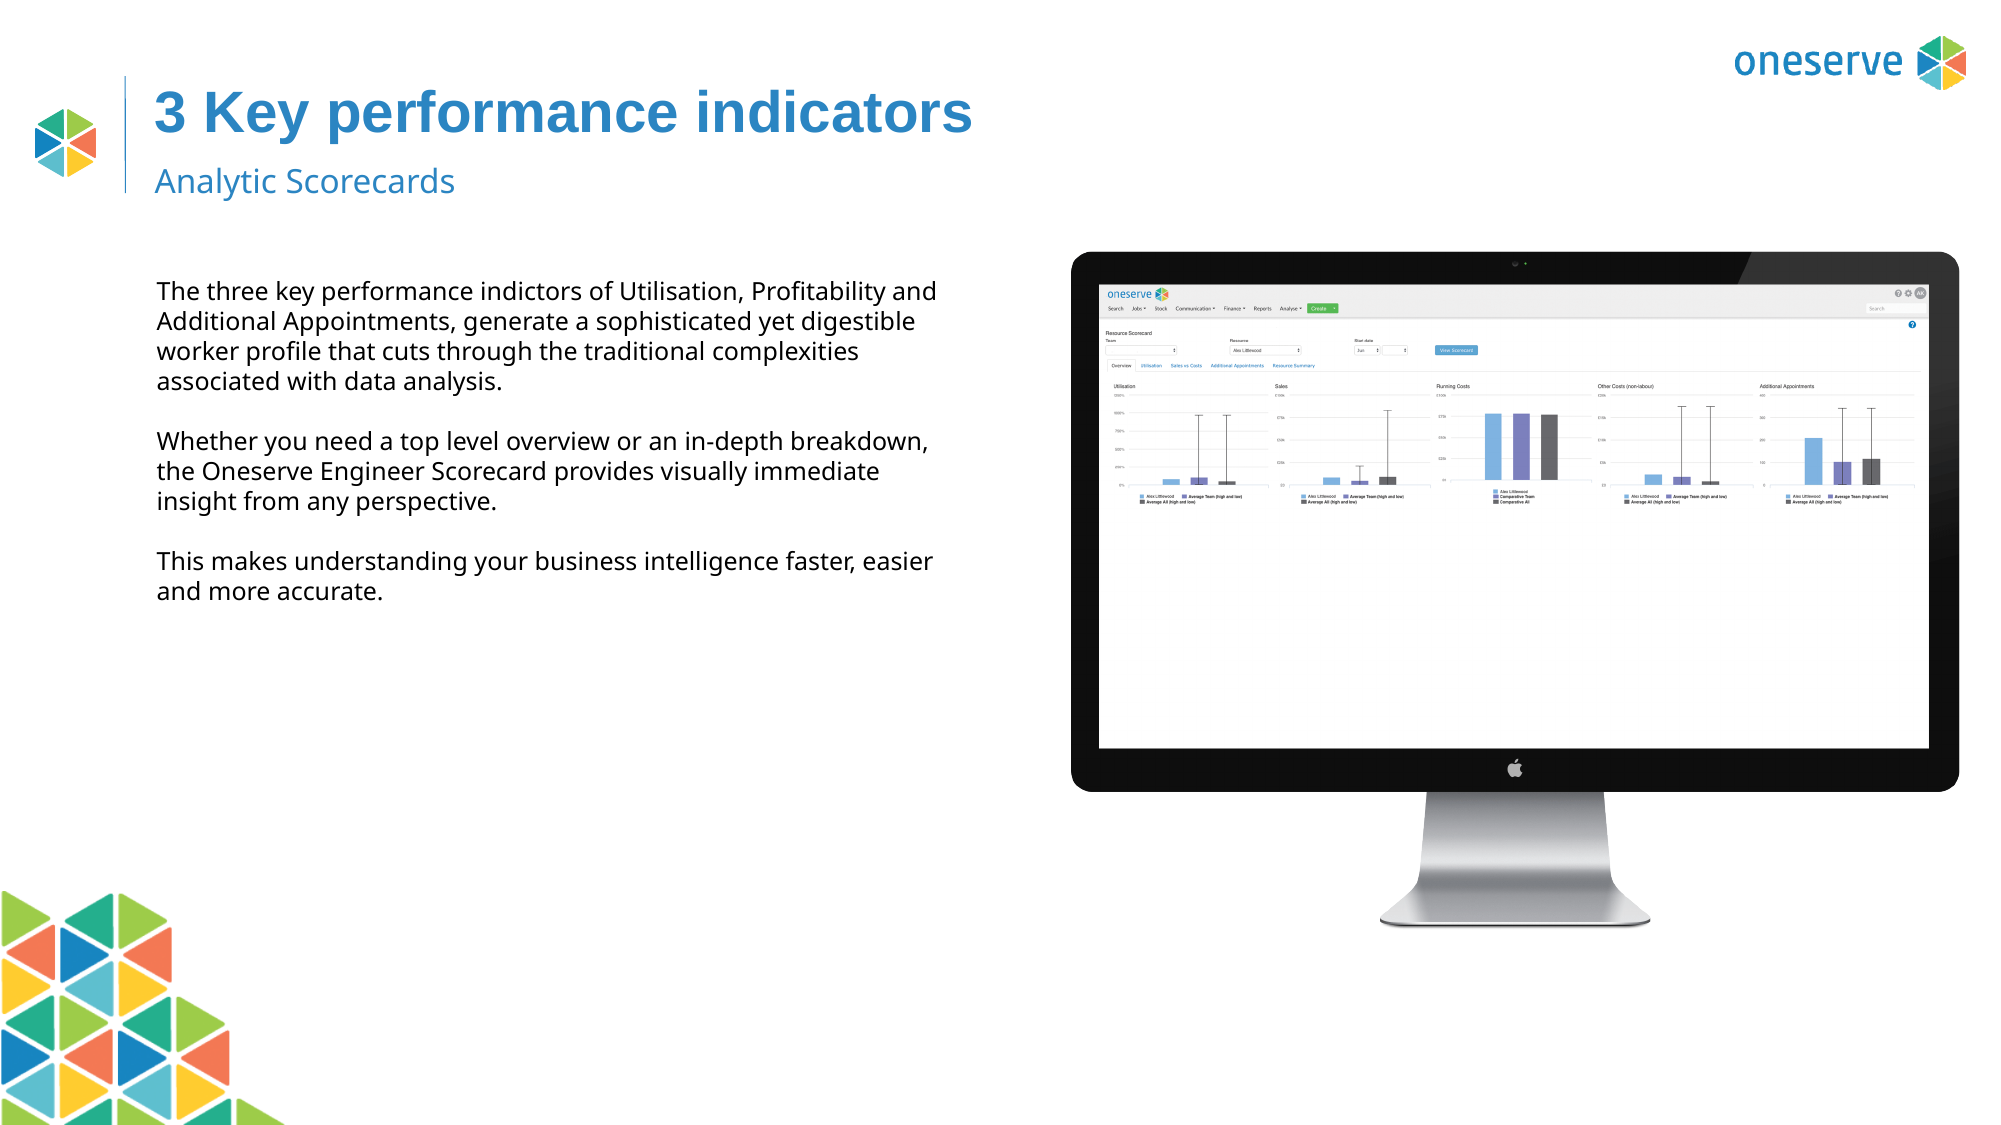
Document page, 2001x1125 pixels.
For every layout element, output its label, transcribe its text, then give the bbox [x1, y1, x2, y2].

text_box The three key performance indictors of Utilisation, Profitability and Additional Appointments, generate a sophisticated yet digestible worker profile that cuts through the traditional complexities associated with data analysis. Whether you need a top level overview or an in-depth breakdown, the Oneserve Engineer Scorecard provides visually immediate insight from any perspective. This makes understanding your business intelligence faster, easier and more accurate. [139, 268, 935, 617]
text_box 3 Key performance indicators [139, 67, 1066, 152]
picture [935, 133, 2000, 1051]
picture [35, 109, 96, 177]
text_box Analytic Scorecards [139, 152, 935, 209]
